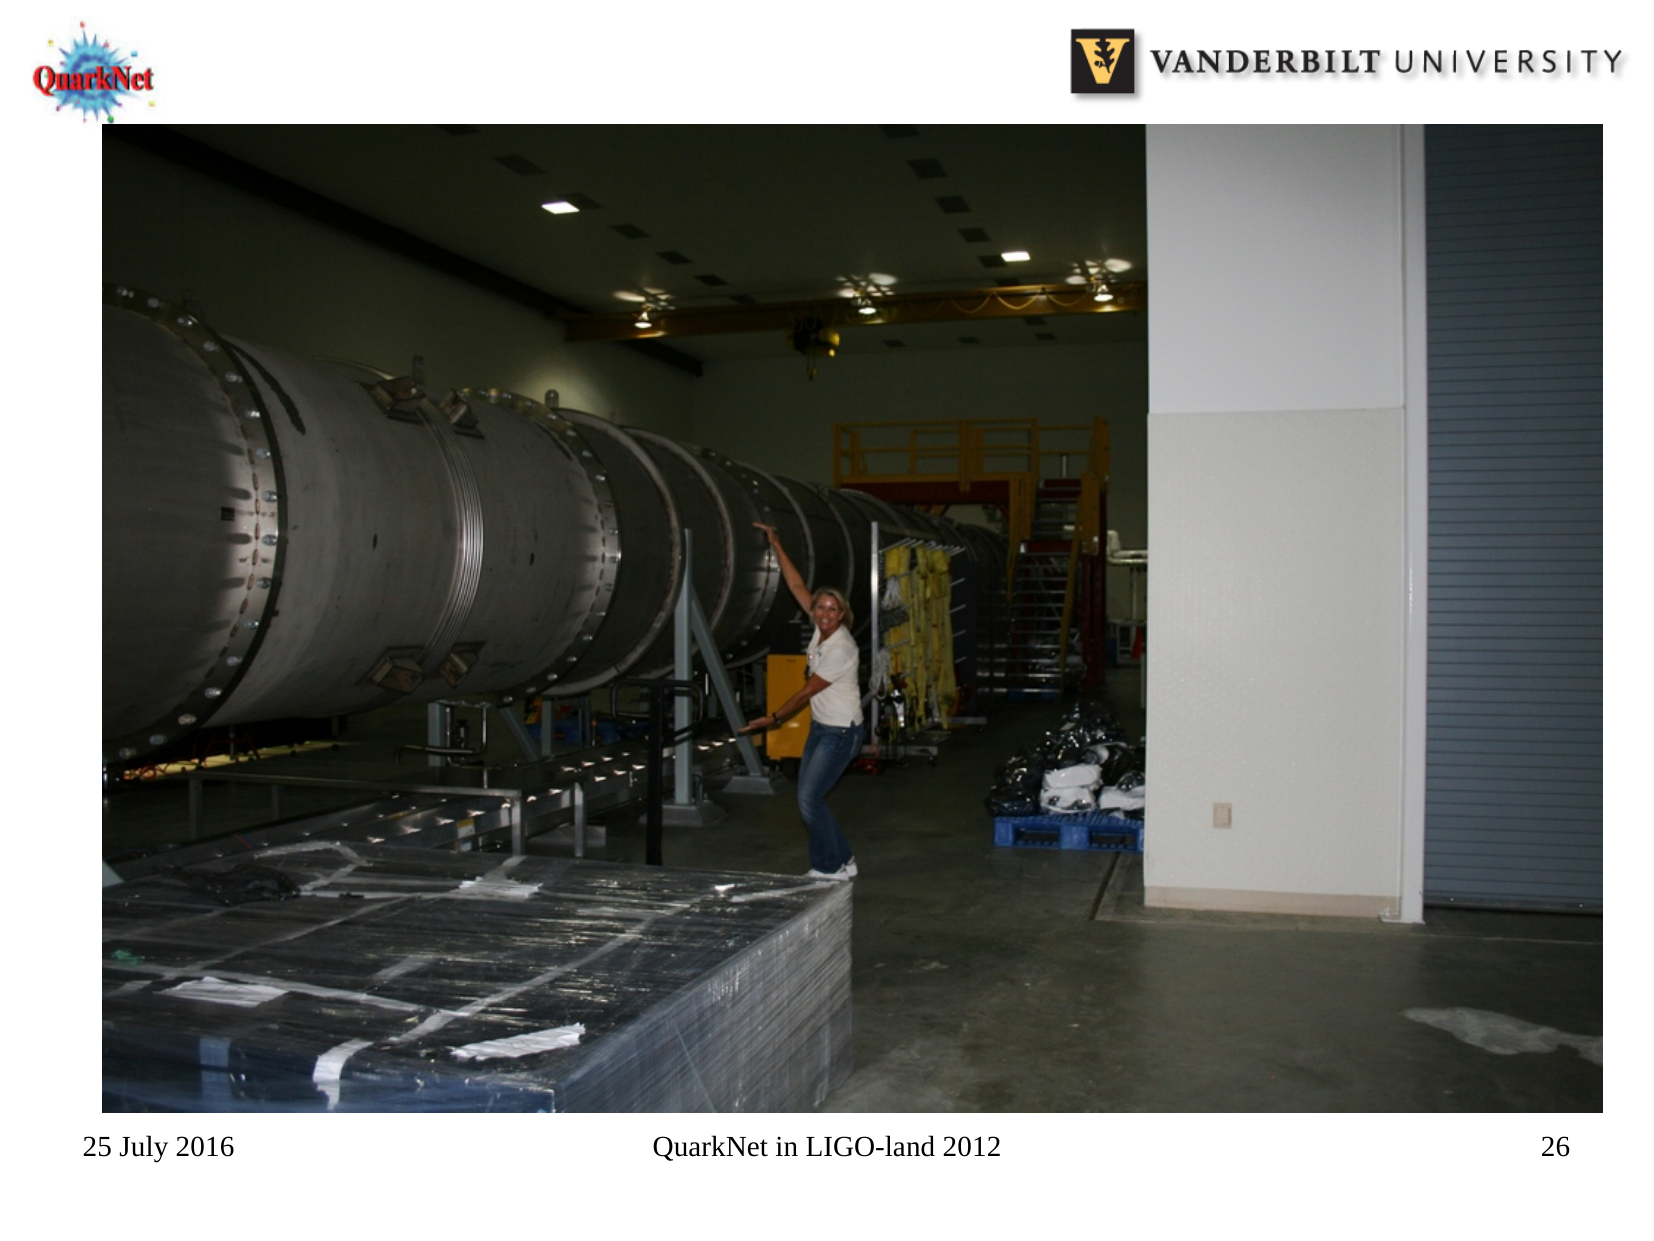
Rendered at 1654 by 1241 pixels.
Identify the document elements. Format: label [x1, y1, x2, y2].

picture [1067, 25, 1637, 109]
picture [19, 16, 1603, 1113]
